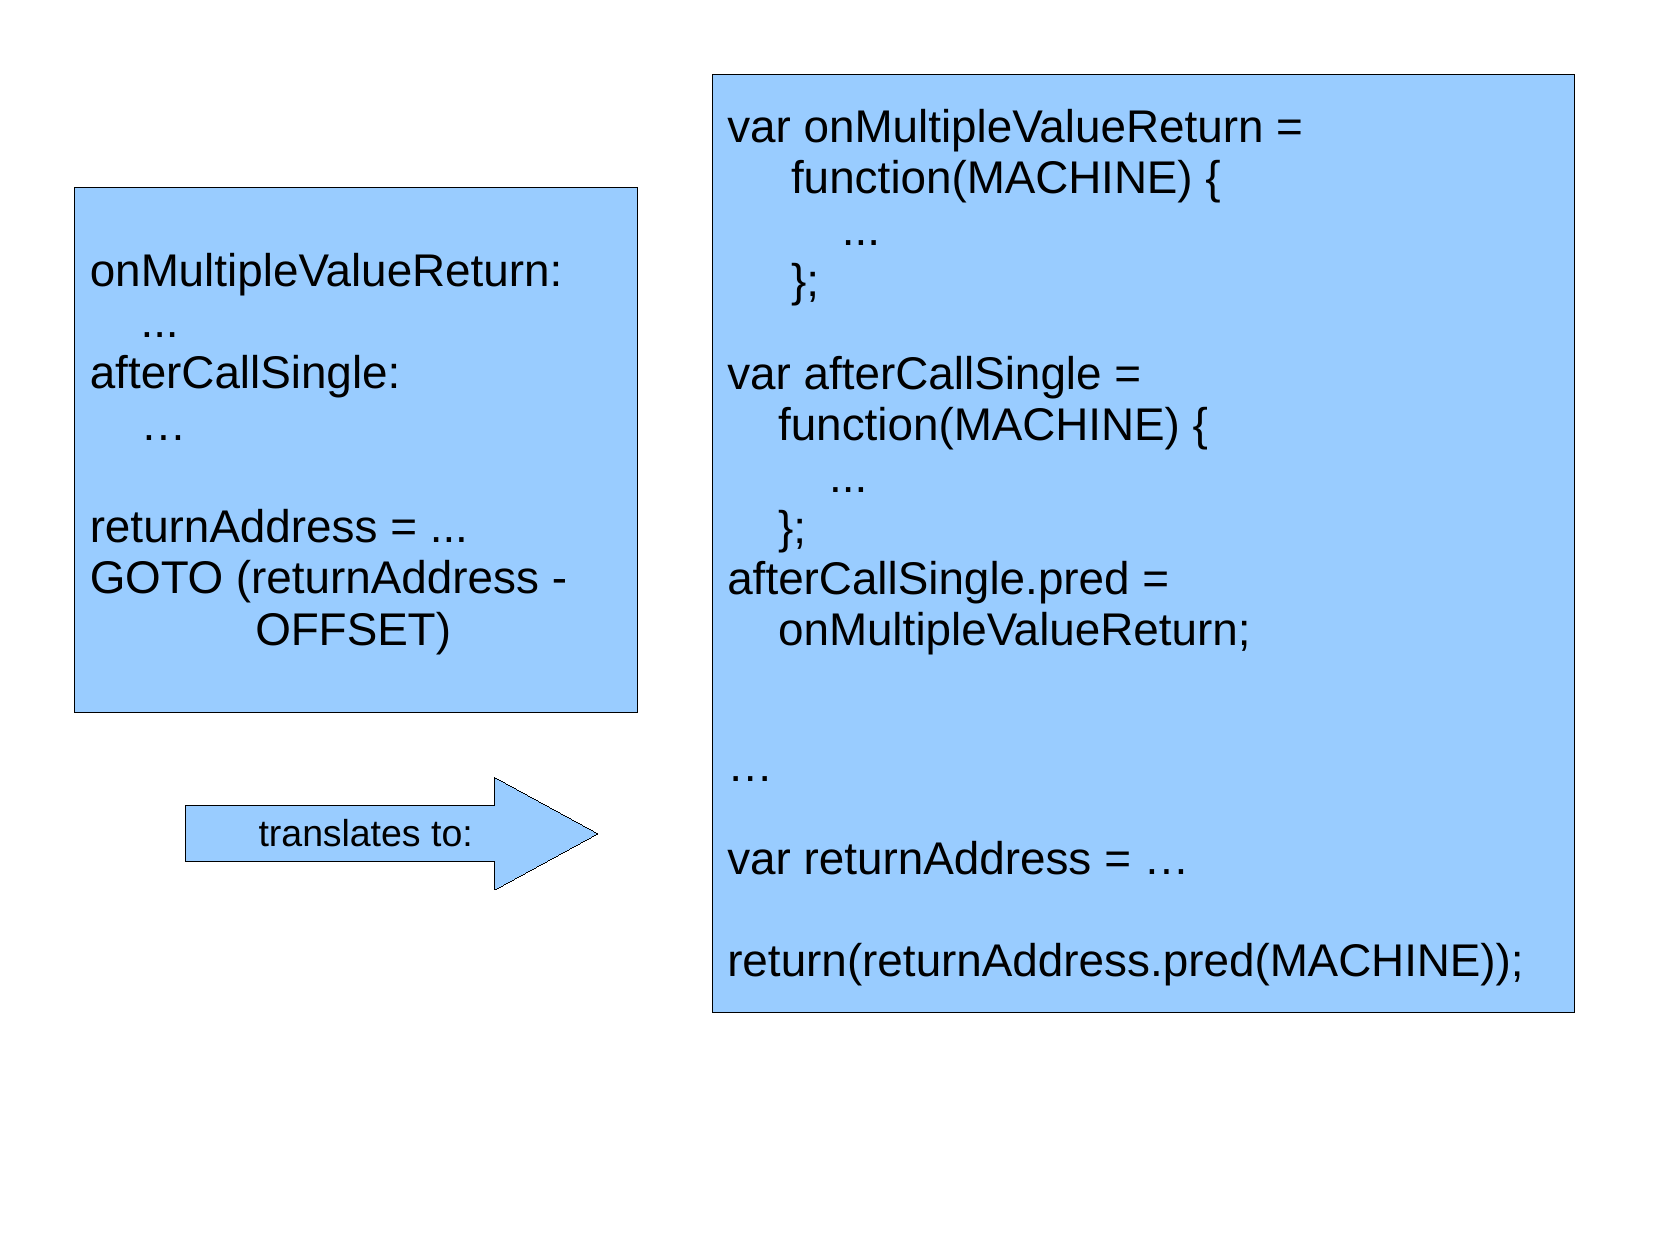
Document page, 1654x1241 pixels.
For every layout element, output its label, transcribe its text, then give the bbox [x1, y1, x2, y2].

text_box onMultipleValueReturn: ... afterCallSingle: … returnAddress = ... GOTO (returnAddress - OFFSET) [74, 187, 638, 713]
text_box var onMultipleValueReturn = function(MACHINE) { ... }; var afterCallSingle = function(MACHINE) { ... }; afterCallSingle.pred = onMultipleValueReturn; … var returnAddress = … return(returnAddress.pred(MACHINE)); [712, 74, 1575, 1013]
text_box translates to: [185, 777, 598, 890]
